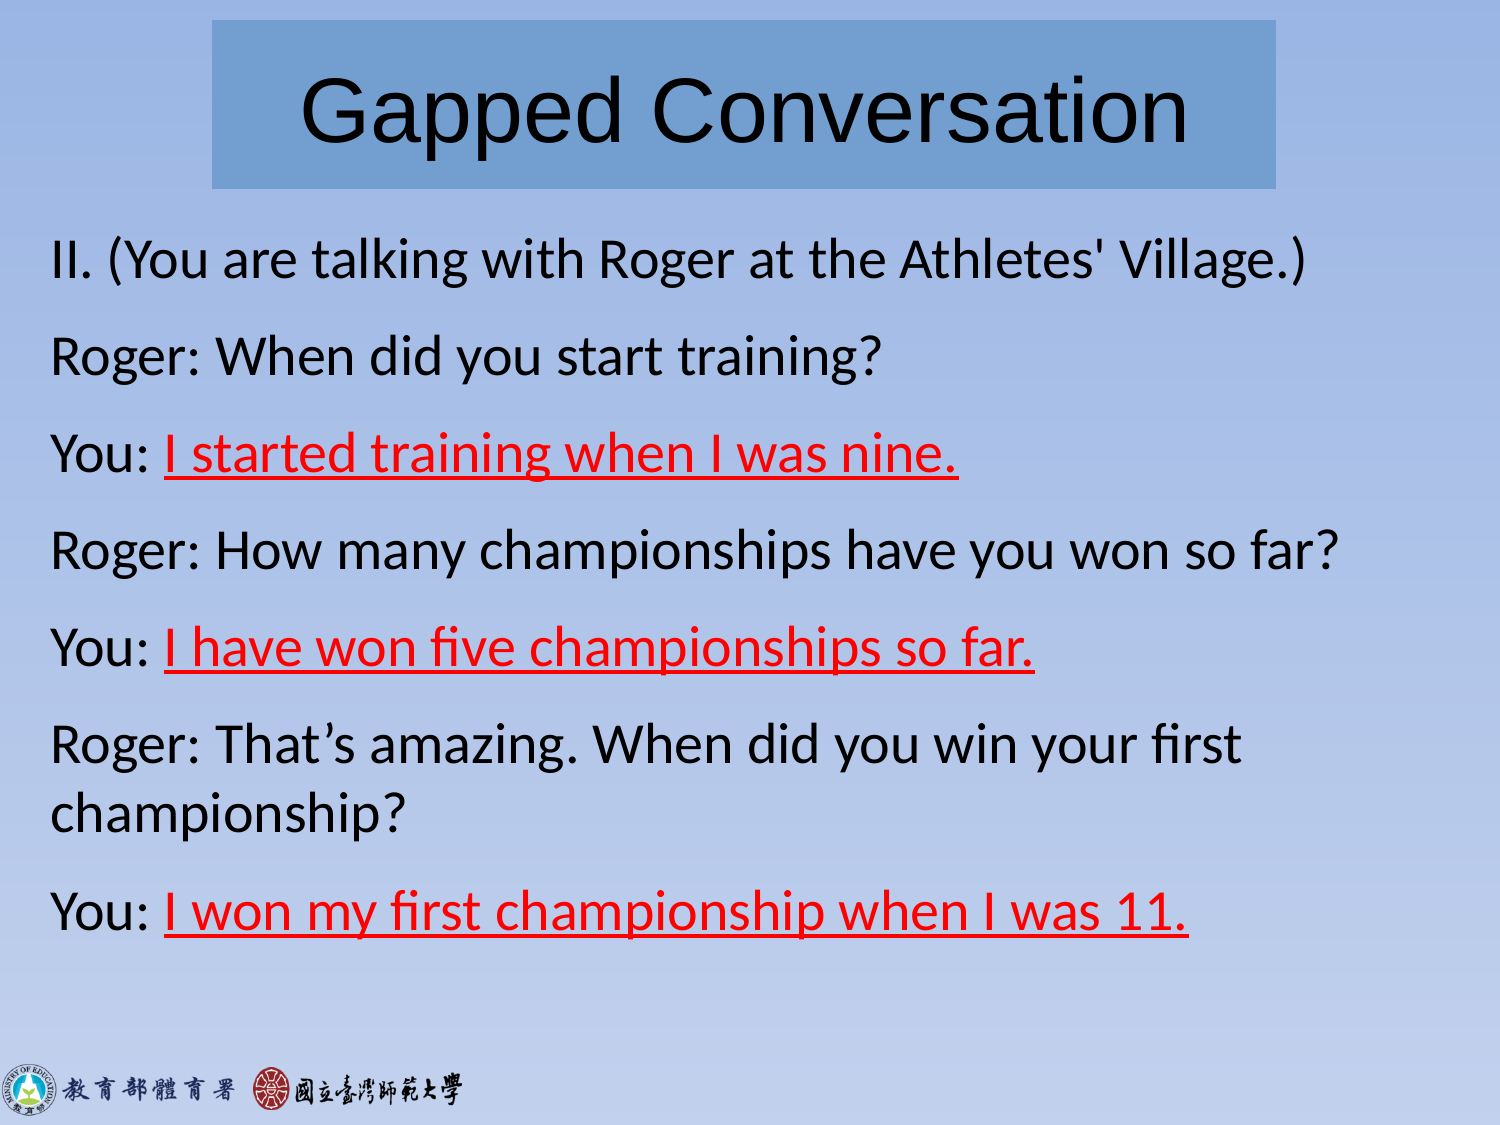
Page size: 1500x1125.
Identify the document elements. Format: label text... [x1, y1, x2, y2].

list II. (You are talking with Roger at the Athletes' Village.) Roger: When did you start training? You: I started training when I was nine. Roger: How many championships have you won so far? You: I have won five championships so far. Roger: That’s amazing. When did you win your first championship? You: I won my first championship when I was 11. [35, 212, 1481, 956]
title Gapped Conversation [70, 11, 1421, 200]
